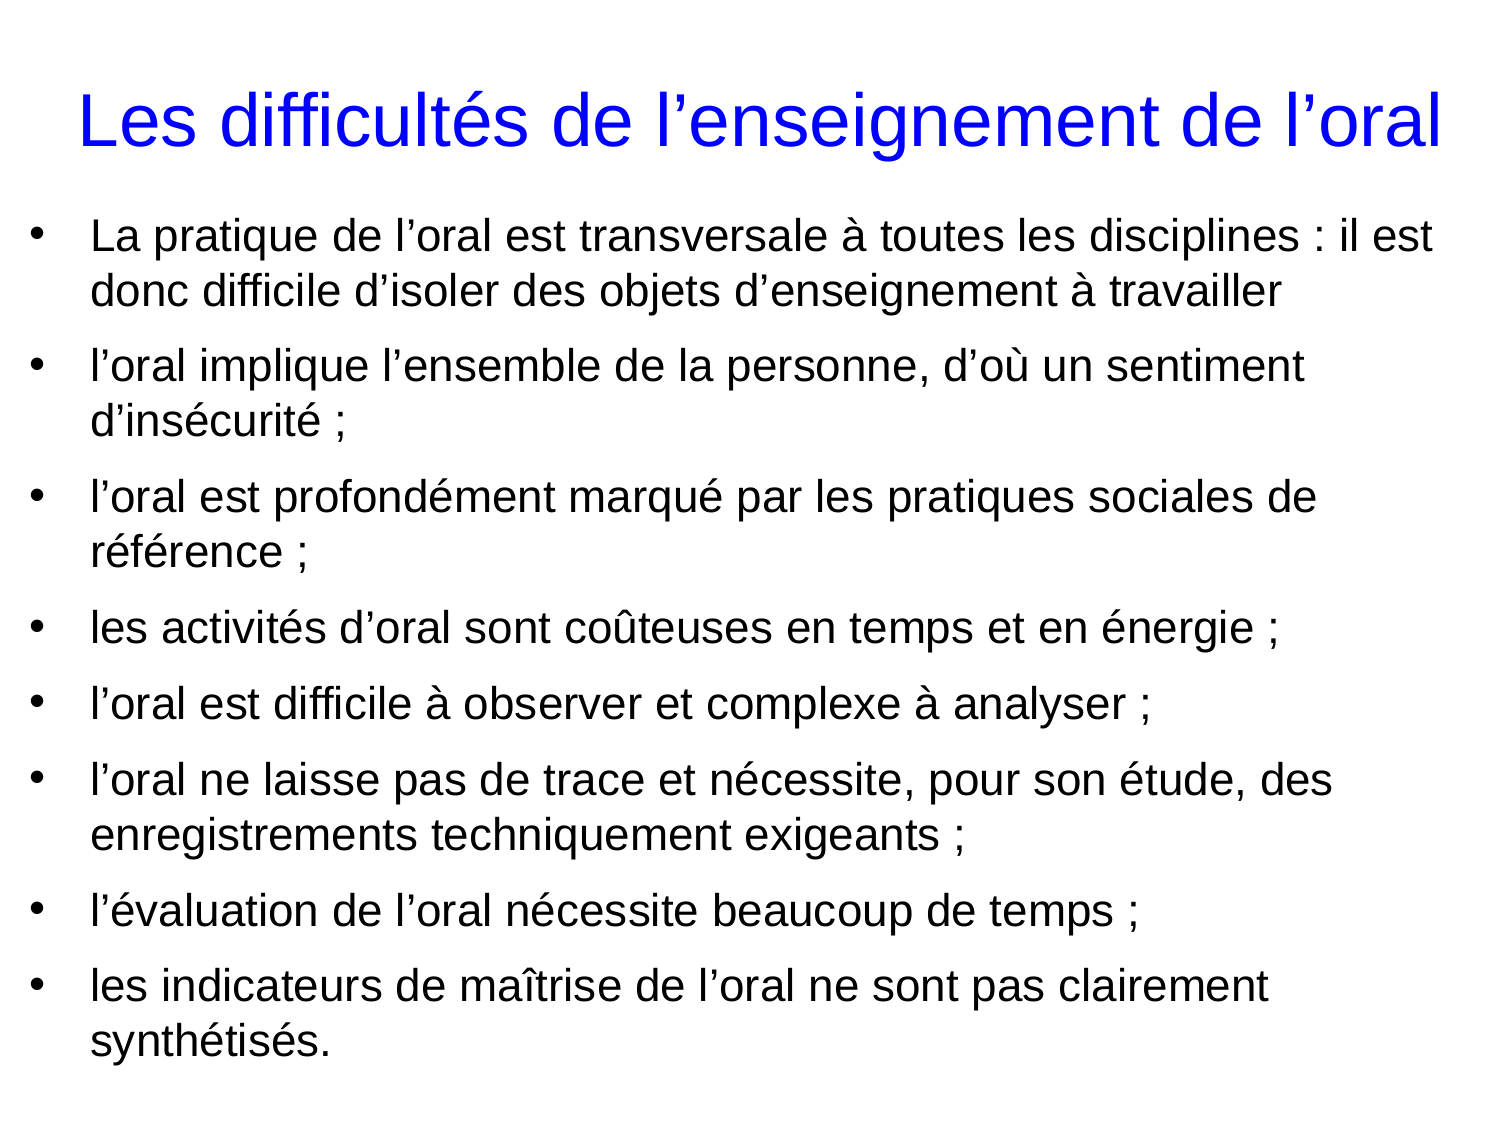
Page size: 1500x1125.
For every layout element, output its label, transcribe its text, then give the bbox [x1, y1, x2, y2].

title Les difficultés de l’enseignement de l’oral [0, 0, 1500, 190]
list La pratique de l’oral est transversale à toutes les disciplines : il est donc difficile d’isoler des objets d’enseignement à travailler l’oral implique l’ensemble de la personne, d’où un sentiment d’insécurité ; l’oral est profondément marqué par les pratiques sociales de référence ; les activités d’oral sont coûteuses en temps et en énergie ; l’oral est difficile à observer et complexe à analyser ; l’oral ne laisse pas de trace et nécessite, pour son étude, des enregistrements techniquement exigeants ; l’évaluation de l’oral nécessite beaucoup de temps ; les indicateurs de maîtrise de l’oral ne sont pas clairement synthétisés. [0, 190, 1500, 1125]
